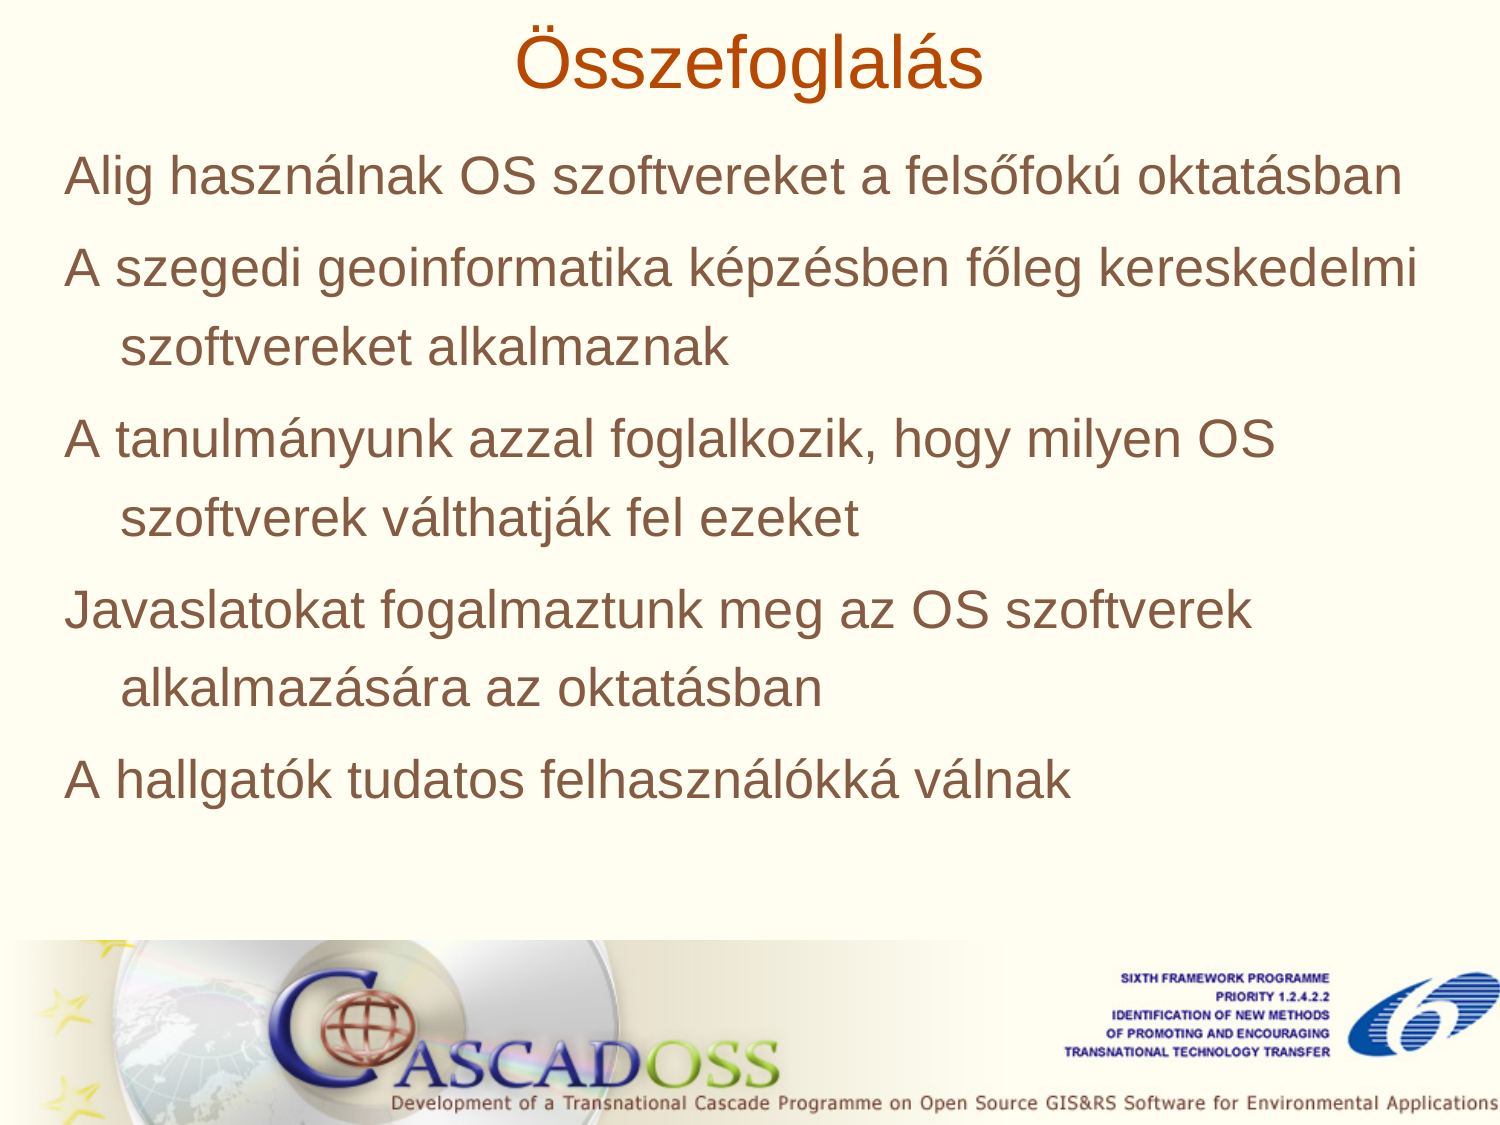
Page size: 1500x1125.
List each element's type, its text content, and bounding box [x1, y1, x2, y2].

title Összefoglalás [49, 6, 1451, 119]
picture [0, 940, 1500, 1125]
list Alig használnak OS szoftvereket a felsőfokú oktatásban A szegedi geoinformatika képzésben főleg kereskedelmi szoftvereket alkalmaznak A tanulmányunk azzal foglalkozik, hogy milyen OS szoftverek válthatják fel ezeket Javaslatokat fogalmaztunk meg az OS szoftverek alkalmazására az oktatásban A hallgatók tudatos felhasználókká válnak [49, 119, 1451, 950]
